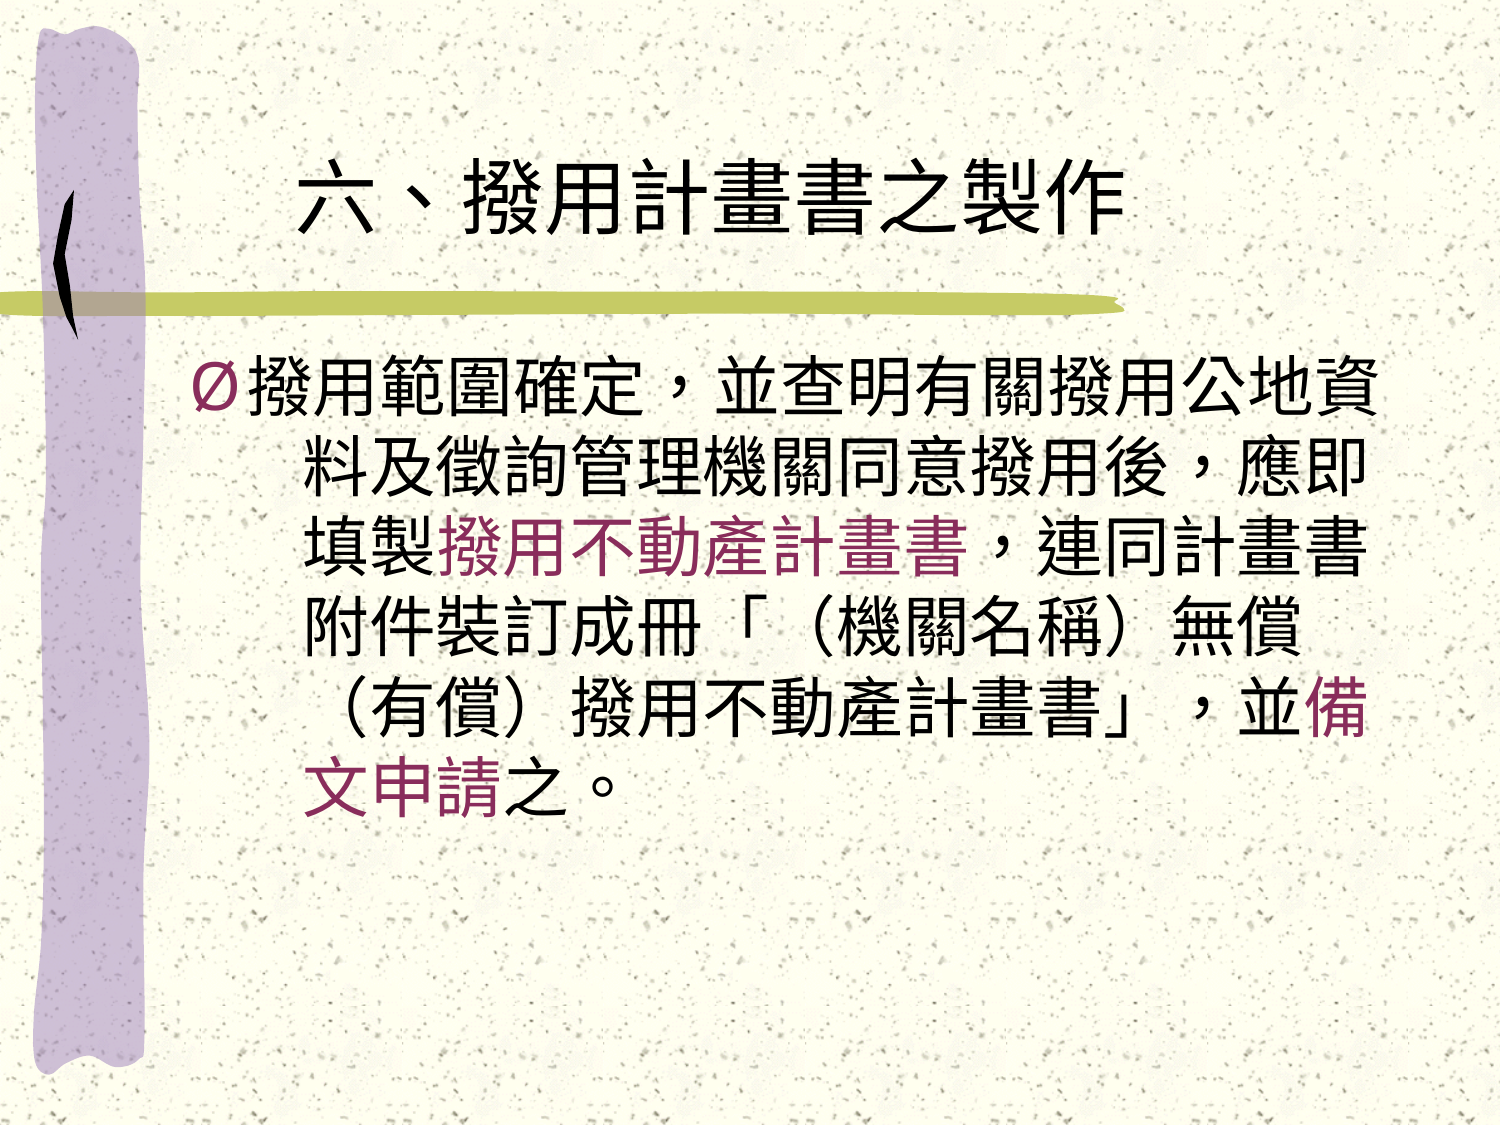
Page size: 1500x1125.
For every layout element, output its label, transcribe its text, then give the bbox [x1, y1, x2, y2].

title 六、撥用計畫書之製作 [253, 137, 1168, 253]
list 撥用範圍確定，並查明有關撥用公地資料及徵詢管理機關同意撥用後，應即填製撥用不動產計畫書，連同計畫書附件裝訂成冊「（機關名稱）無償（有償）撥用不動產計畫書」，並備文申請之。 [174, 337, 1450, 1013]
